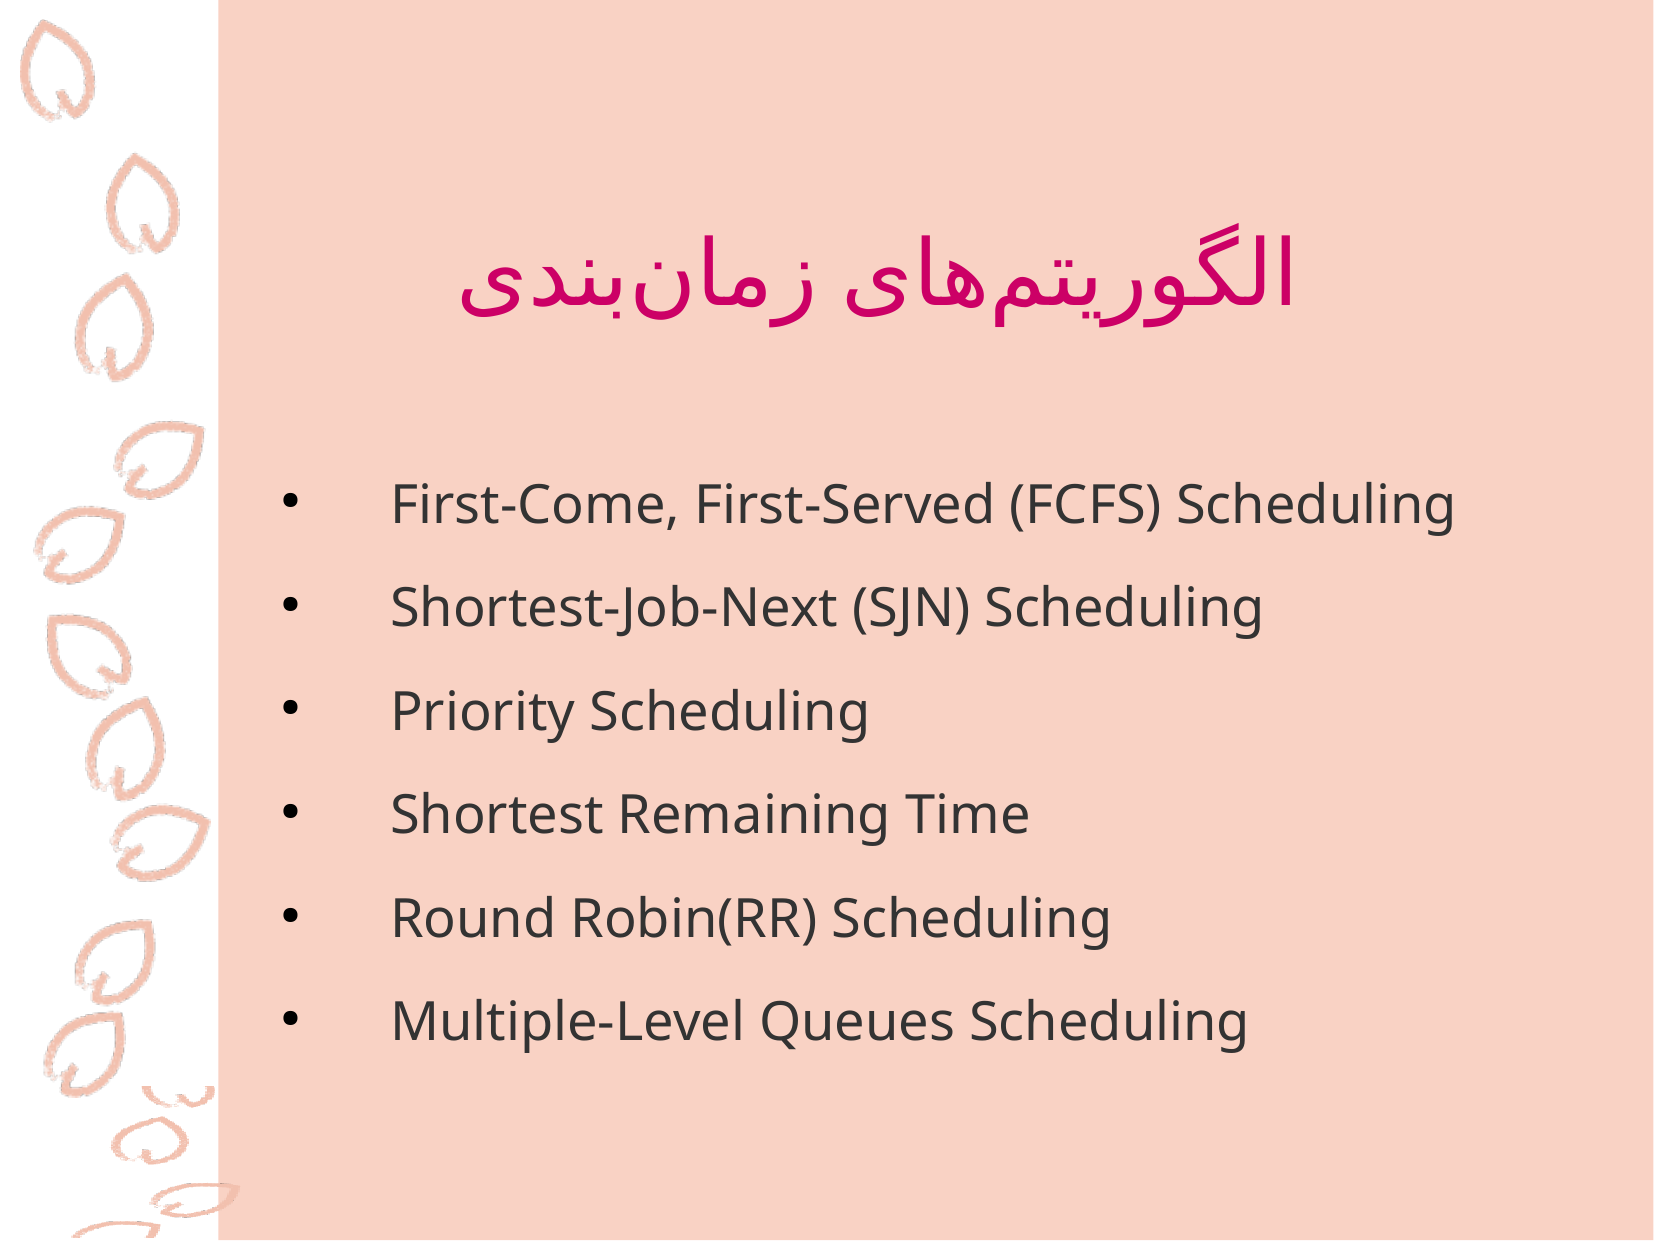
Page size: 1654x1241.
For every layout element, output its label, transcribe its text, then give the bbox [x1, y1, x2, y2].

title الگوریتم‌های زمان‌بندی [187, 179, 1570, 387]
picture [20, 19, 247, 1238]
list First-Come, First-Served (FCFS) Scheduling Shortest-Job-Next (SJN) Scheduling Priority Scheduling Shortest Remaining Time Round Robin(RR) Scheduling Multiple-Level Queues Scheduling [263, 465, 1557, 1119]
